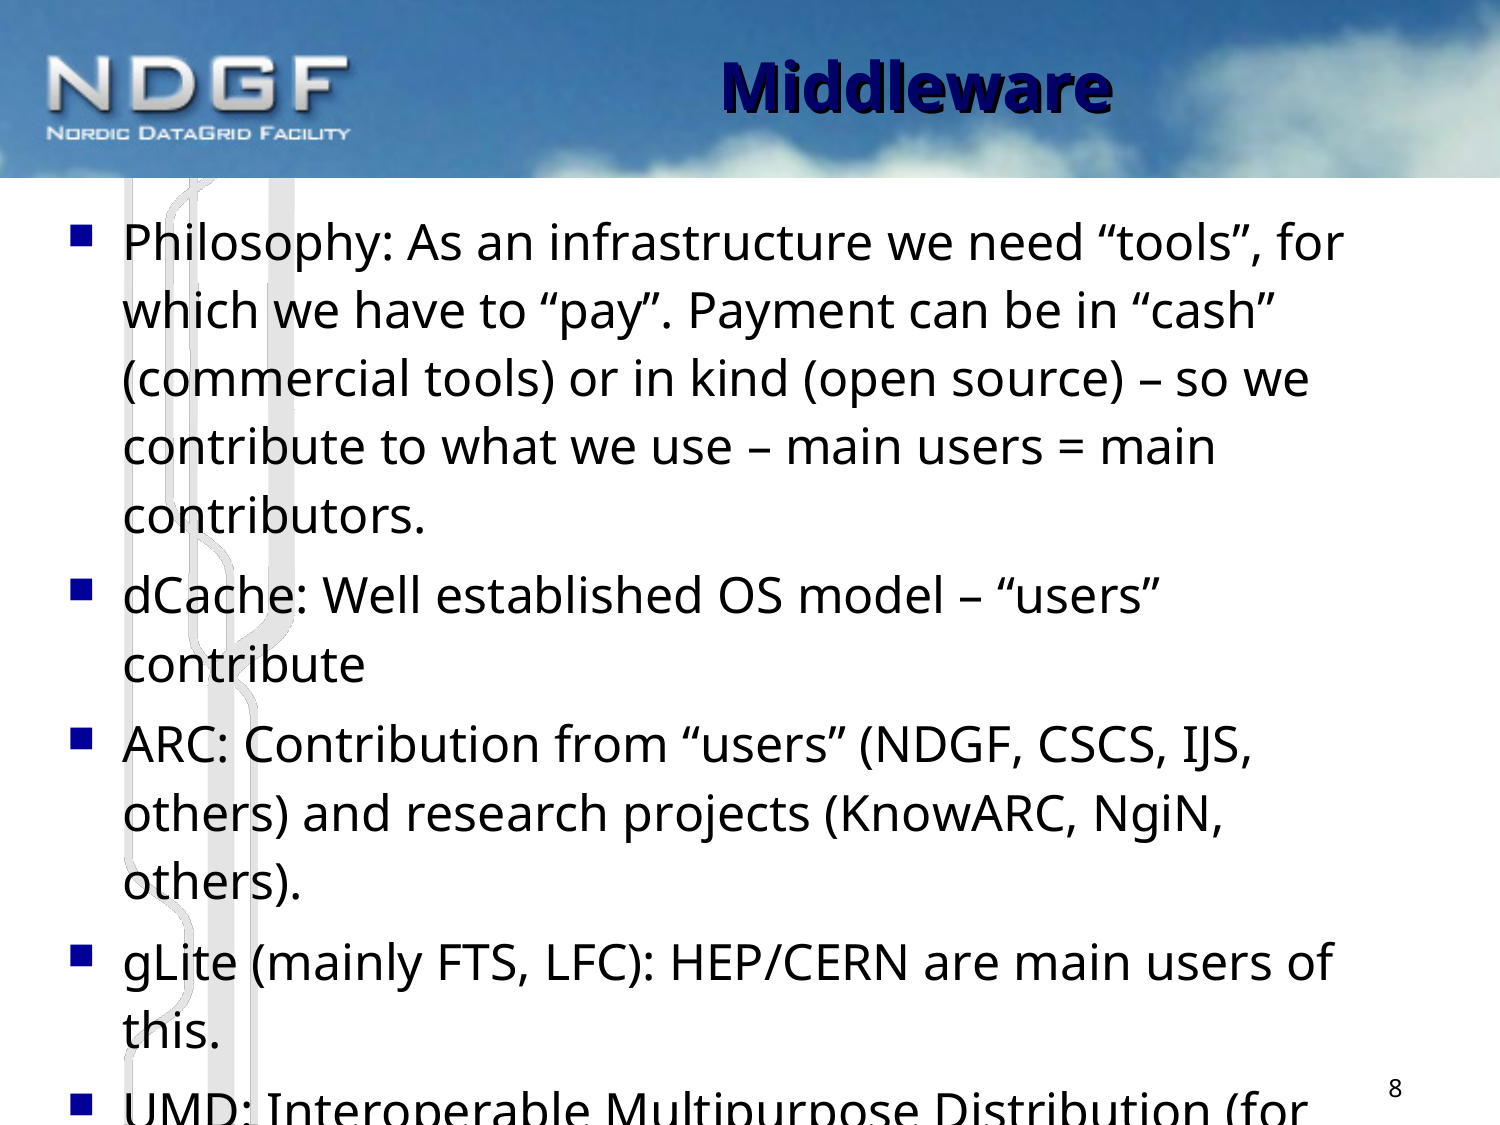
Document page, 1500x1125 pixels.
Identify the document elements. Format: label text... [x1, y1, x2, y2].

picture [339, 1105, 353, 1113]
title Middleware [372, 3, 1459, 165]
picture [167, 1099, 177, 1125]
picture [388, 1105, 404, 1125]
picture [184, 1100, 194, 1125]
picture [292, 1105, 306, 1125]
list Philosophy: As an infrastructure we need “tools”, for which we have to “pay”. Payment can be in “cash” (commercial tools) or in kind (open source) – so we contribute to what we use – main users = main contributors. dCache: Well established OS model – “users” contribute ARC: Contribution from “users” (NDGF, CSCS, IJS, others) and research projects (KnowARC, NgiN, others). gLite (mainly FTS, LFC): HEP/CERN are main users of this. UMD: Interoperable Multipurpose Distribution (for everything from HPC to HTC) [67, 206, 1388, 1004]
picture [0, 0, 1500, 1125]
picture [212, 1097, 232, 1125]
